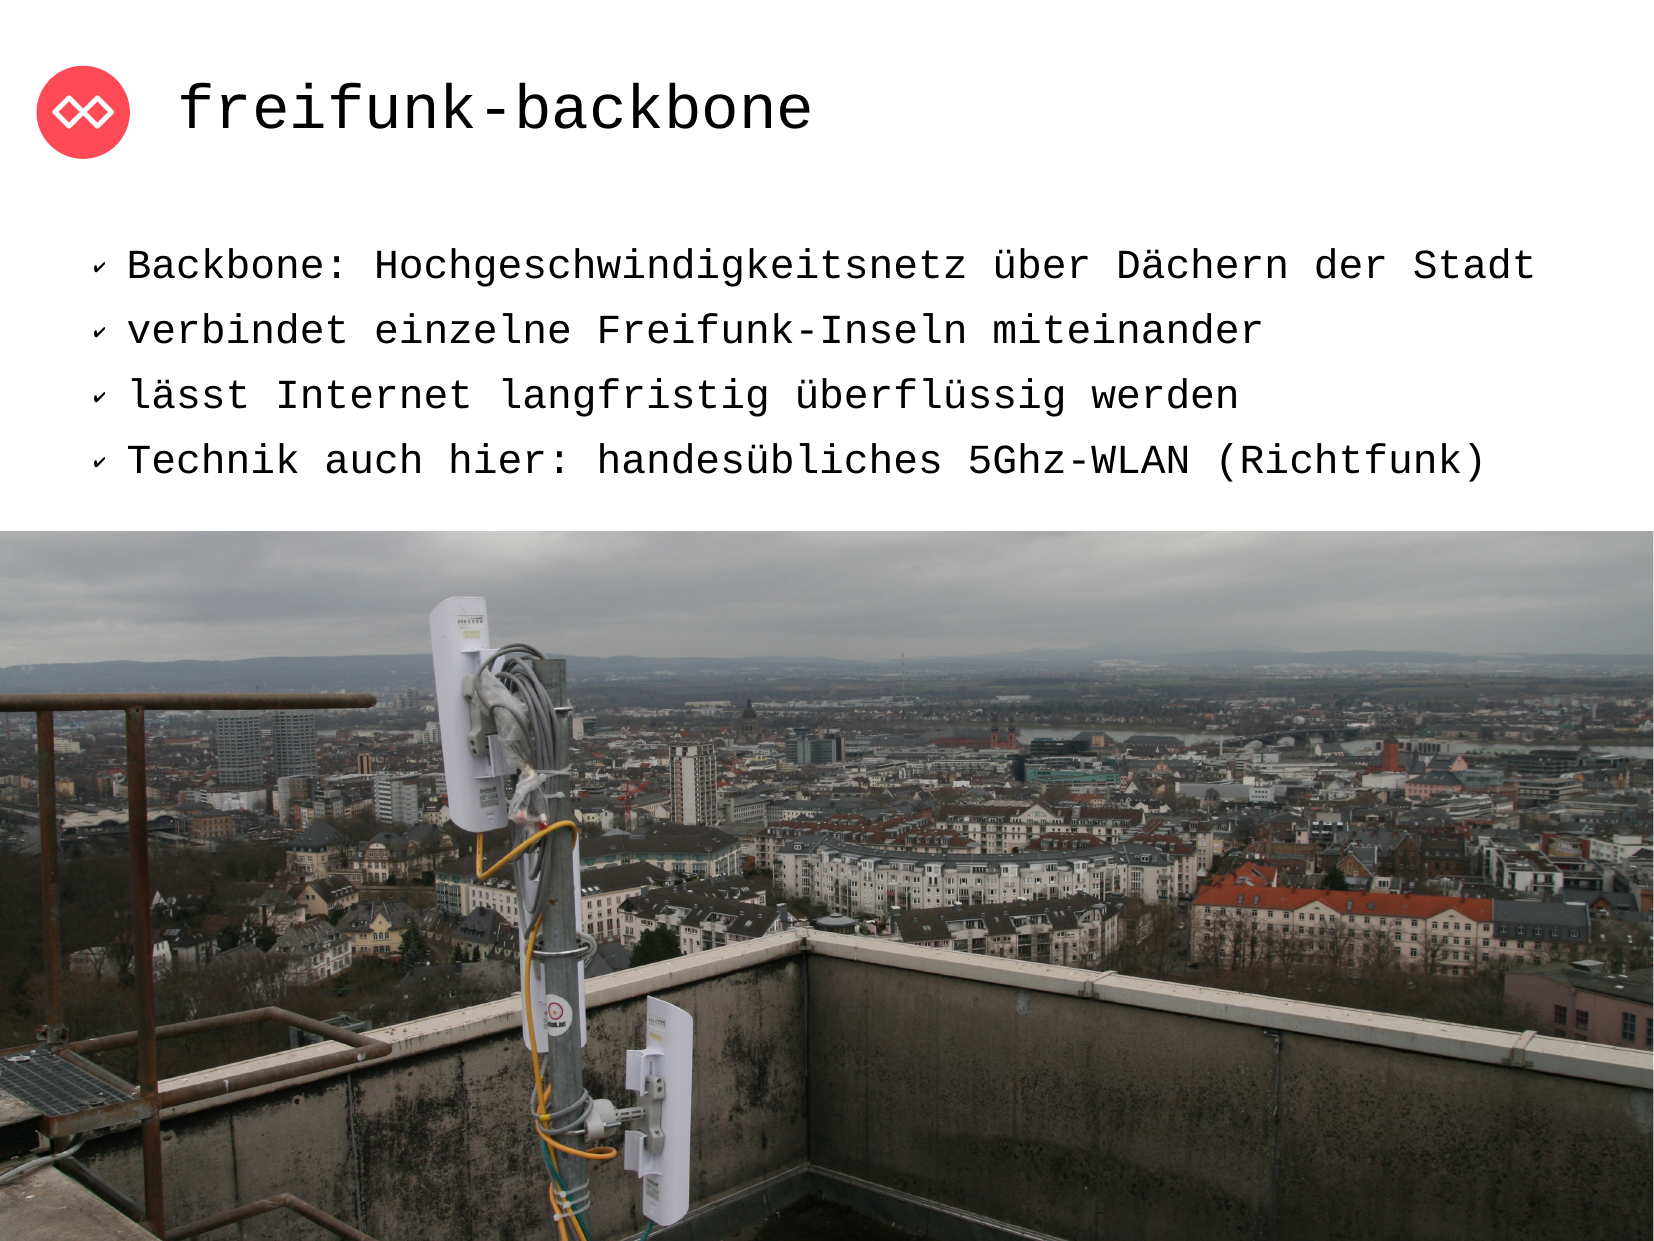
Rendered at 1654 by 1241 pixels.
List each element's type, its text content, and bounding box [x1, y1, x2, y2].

picture [17, 46, 149, 178]
title freifunk-backbone [177, 8, 1465, 216]
picture [0, 531, 1654, 1241]
list Backbone: Hochgeschwindigkeitsnetz über Dächern der Stadt verbindet einzelne Freifunk-Inseln miteinander lässt Internet langfristig überflüssig werden Technik auch hier: handesübliches 5Ghz-WLAN (Richtfunk) [82, 244, 1565, 502]
